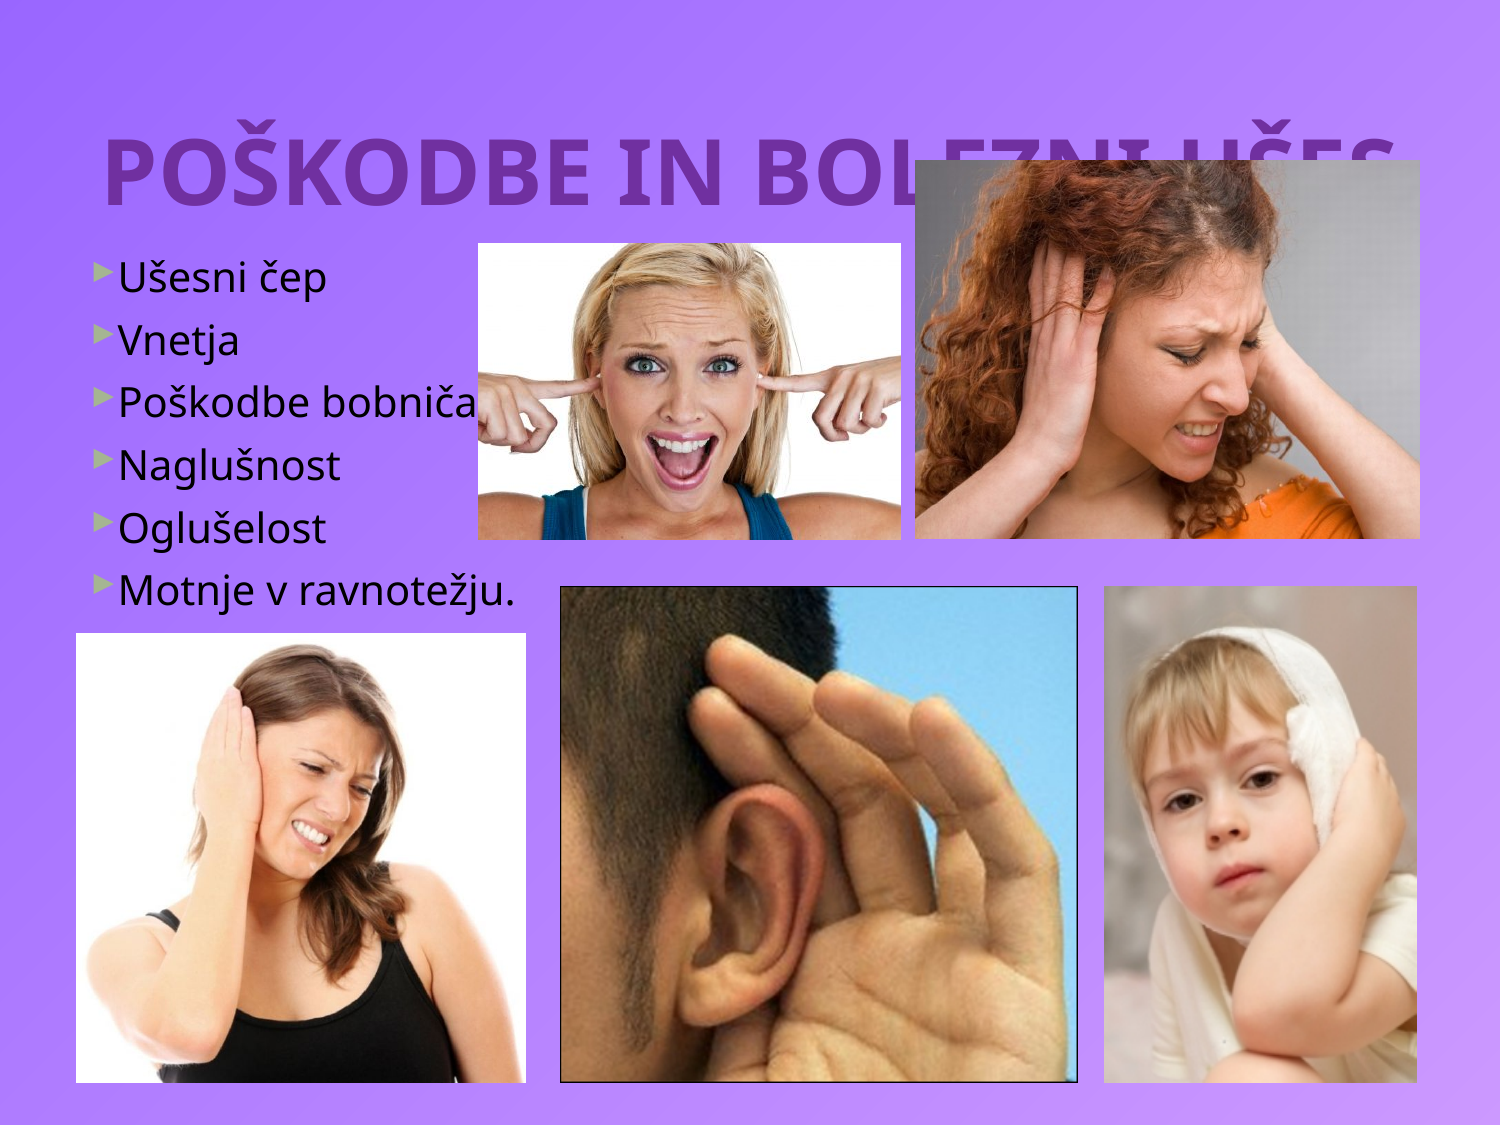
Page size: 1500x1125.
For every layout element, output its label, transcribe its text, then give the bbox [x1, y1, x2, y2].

picture [915, 160, 1420, 539]
picture [1104, 586, 1417, 1083]
picture [560, 586, 1078, 1083]
list Ušesni čep Vnetja Poškodbe bobniča Naglušnost Oglušelost Motnje v ravnotežju. [75, 243, 1425, 1010]
title POŠKODBE IN BOLEZNI UŠES [75, 24, 1425, 232]
picture [76, 633, 526, 1083]
picture [478, 243, 901, 540]
